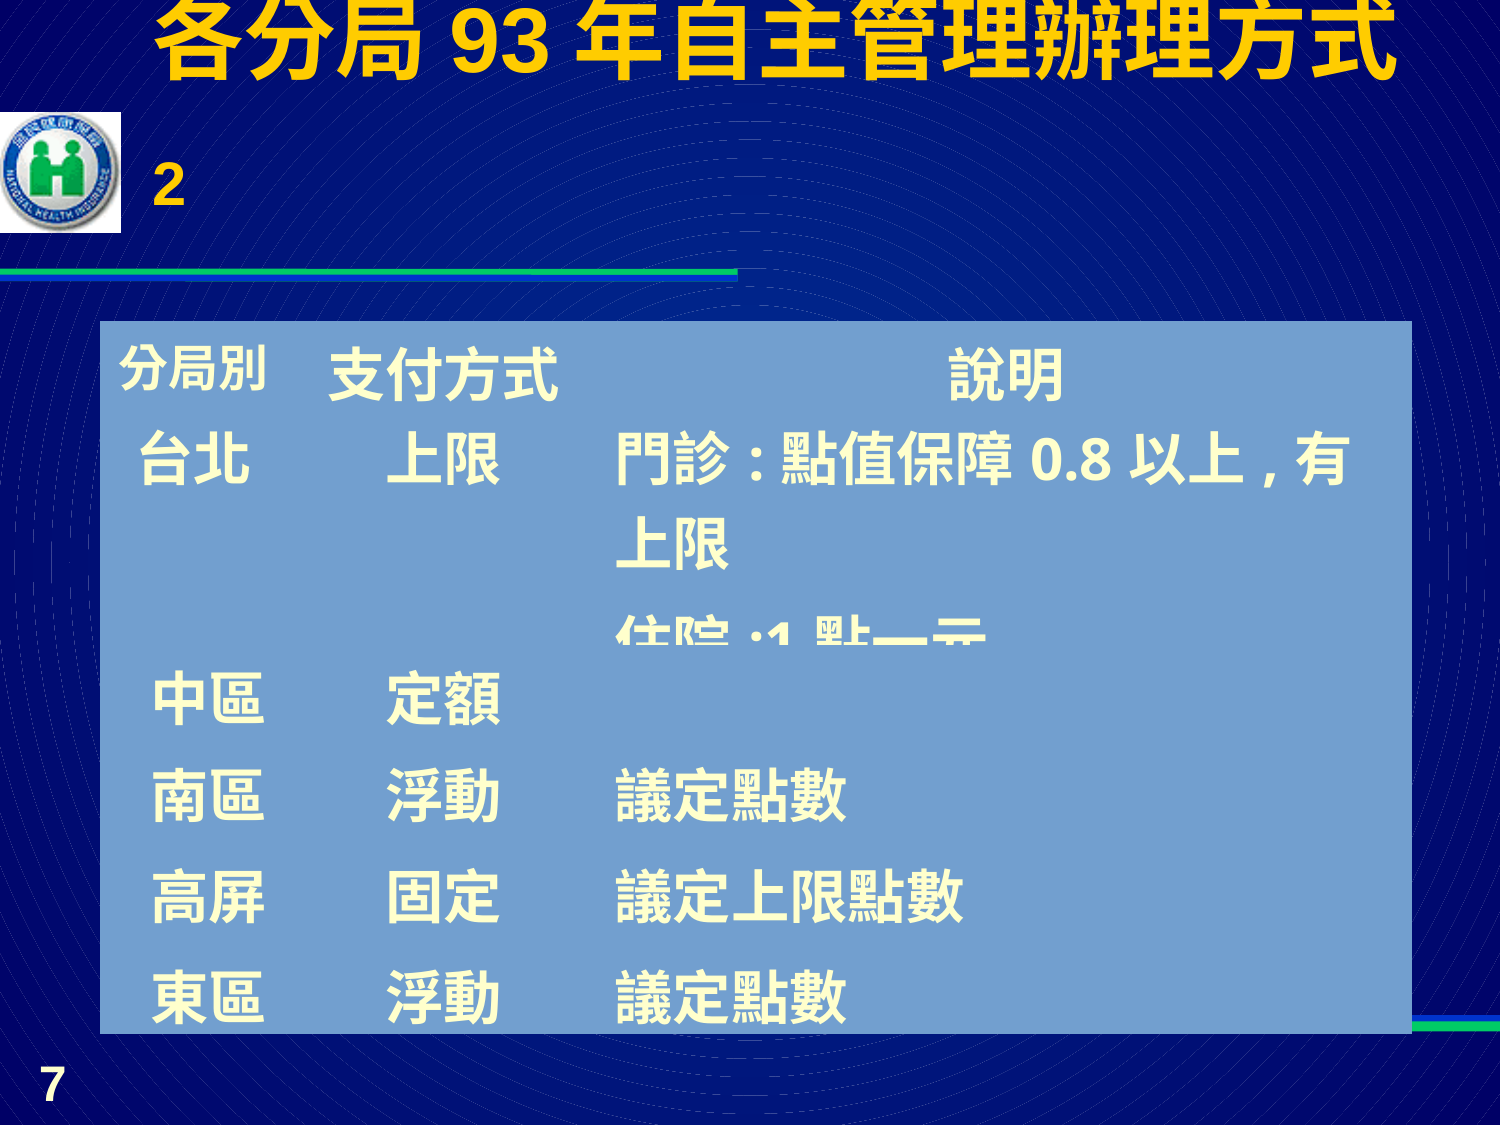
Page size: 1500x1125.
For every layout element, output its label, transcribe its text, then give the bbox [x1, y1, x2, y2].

table_header 支付方式 [287, 321, 600, 406]
table_cell [600, 645, 1412, 742]
table_cell 浮動 [287, 742, 600, 844]
table_cell 議定上限點數 [600, 844, 1412, 944]
table_header 說明 [600, 321, 1412, 406]
table_cell 高屏 [100, 844, 287, 944]
table_cell 定額 [287, 645, 600, 742]
table_cell 南區 [100, 742, 287, 844]
table_cell 東區 [100, 944, 287, 1034]
text_box [23, 1043, 576, 1125]
table_cell 固定 [287, 844, 600, 944]
table_cell 議定點數 [600, 742, 1412, 844]
table_cell 上限 [287, 406, 600, 645]
table_cell 門診:點值保障0.8以上,有上限 住院:1點一元 [600, 406, 1412, 645]
table_cell 台北 [100, 406, 287, 645]
table_header 分局別 [100, 321, 287, 406]
table_cell 議定點數 [600, 944, 1412, 1034]
table_cell 中區 [100, 645, 287, 742]
table_cell 浮動 [287, 944, 600, 1034]
title 各分局93年自主管理辦理方式2 [137, 99, 1430, 225]
